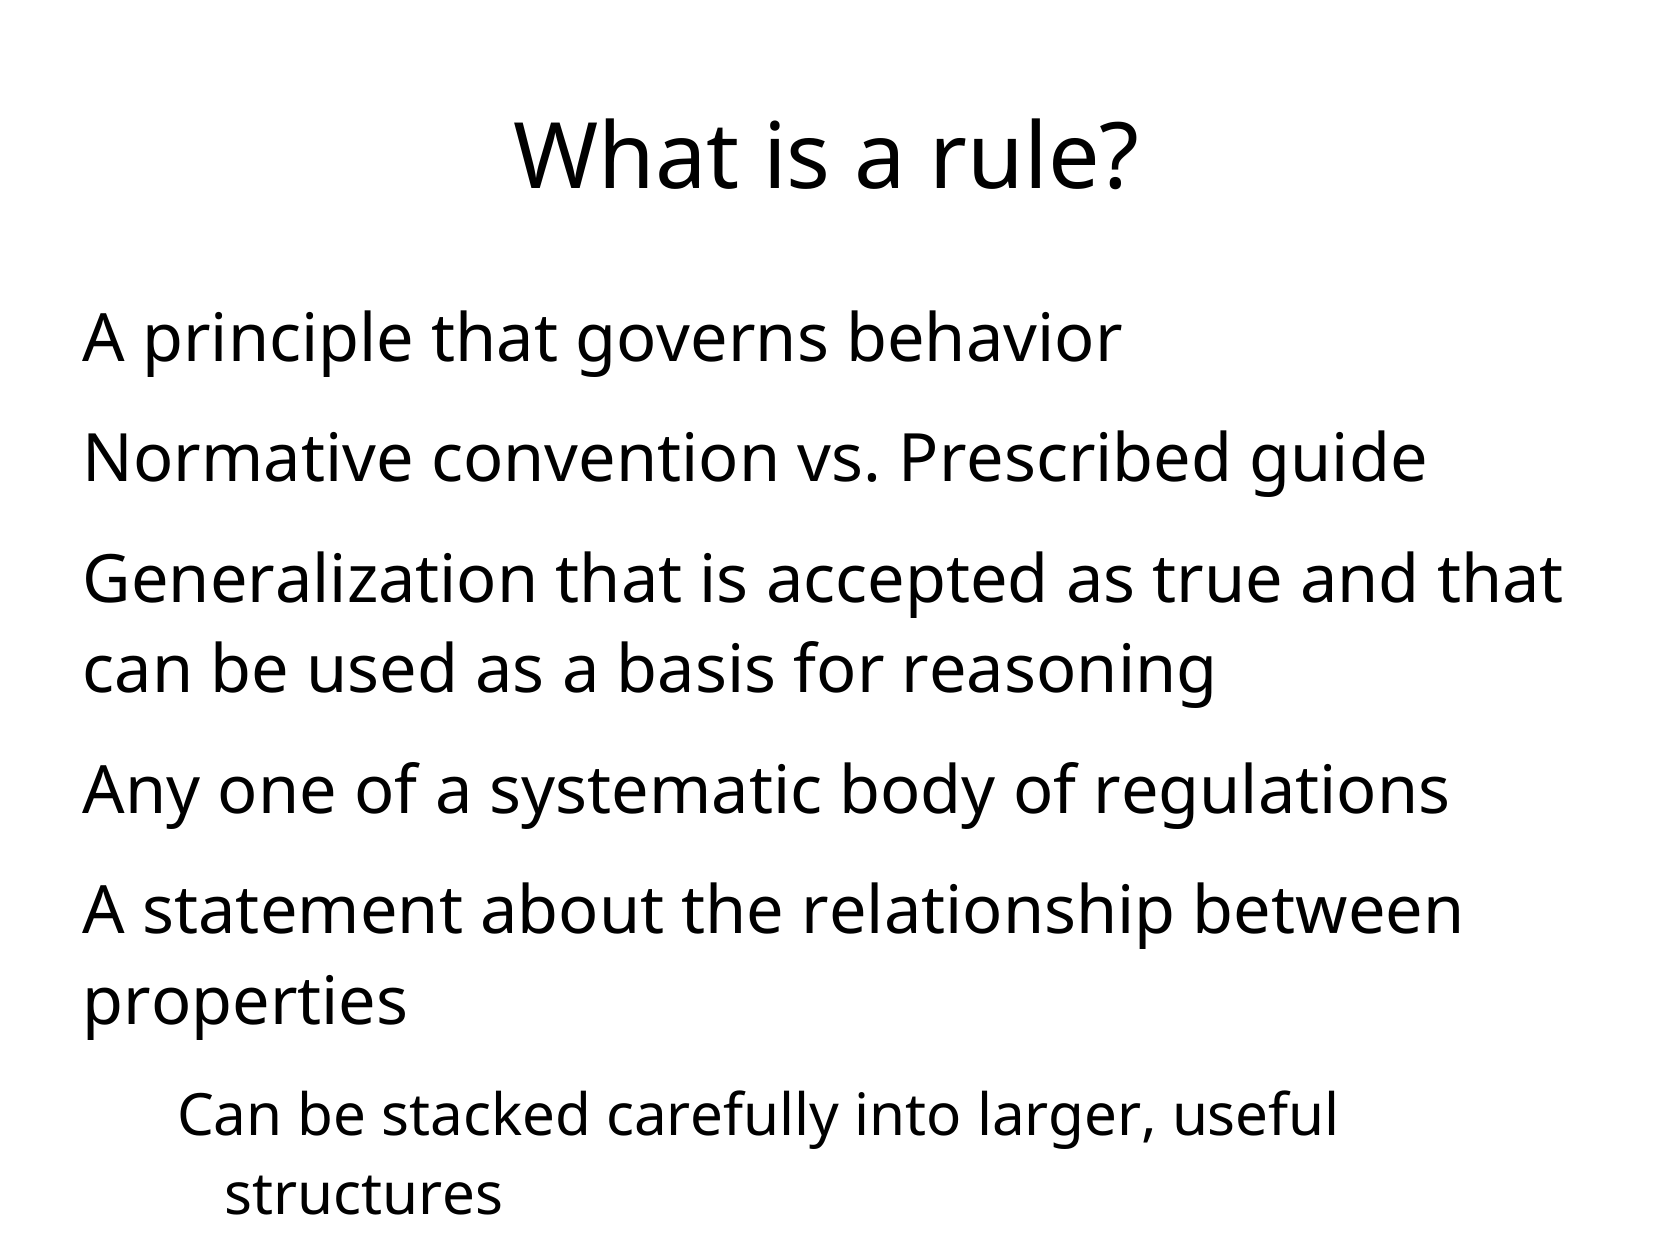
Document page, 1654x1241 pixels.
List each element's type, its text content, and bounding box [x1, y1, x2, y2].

title What is a rule? [82, 49, 1571, 257]
list A principle that governs behavior Normative convention vs. Prescribed guide Generalization that is accepted as true and that can be used as a basis for reasoning Any one of a systematic body of regulations A statement about the relationship between properties Can be stacked carefully into larger, useful structures [82, 290, 1571, 1145]
